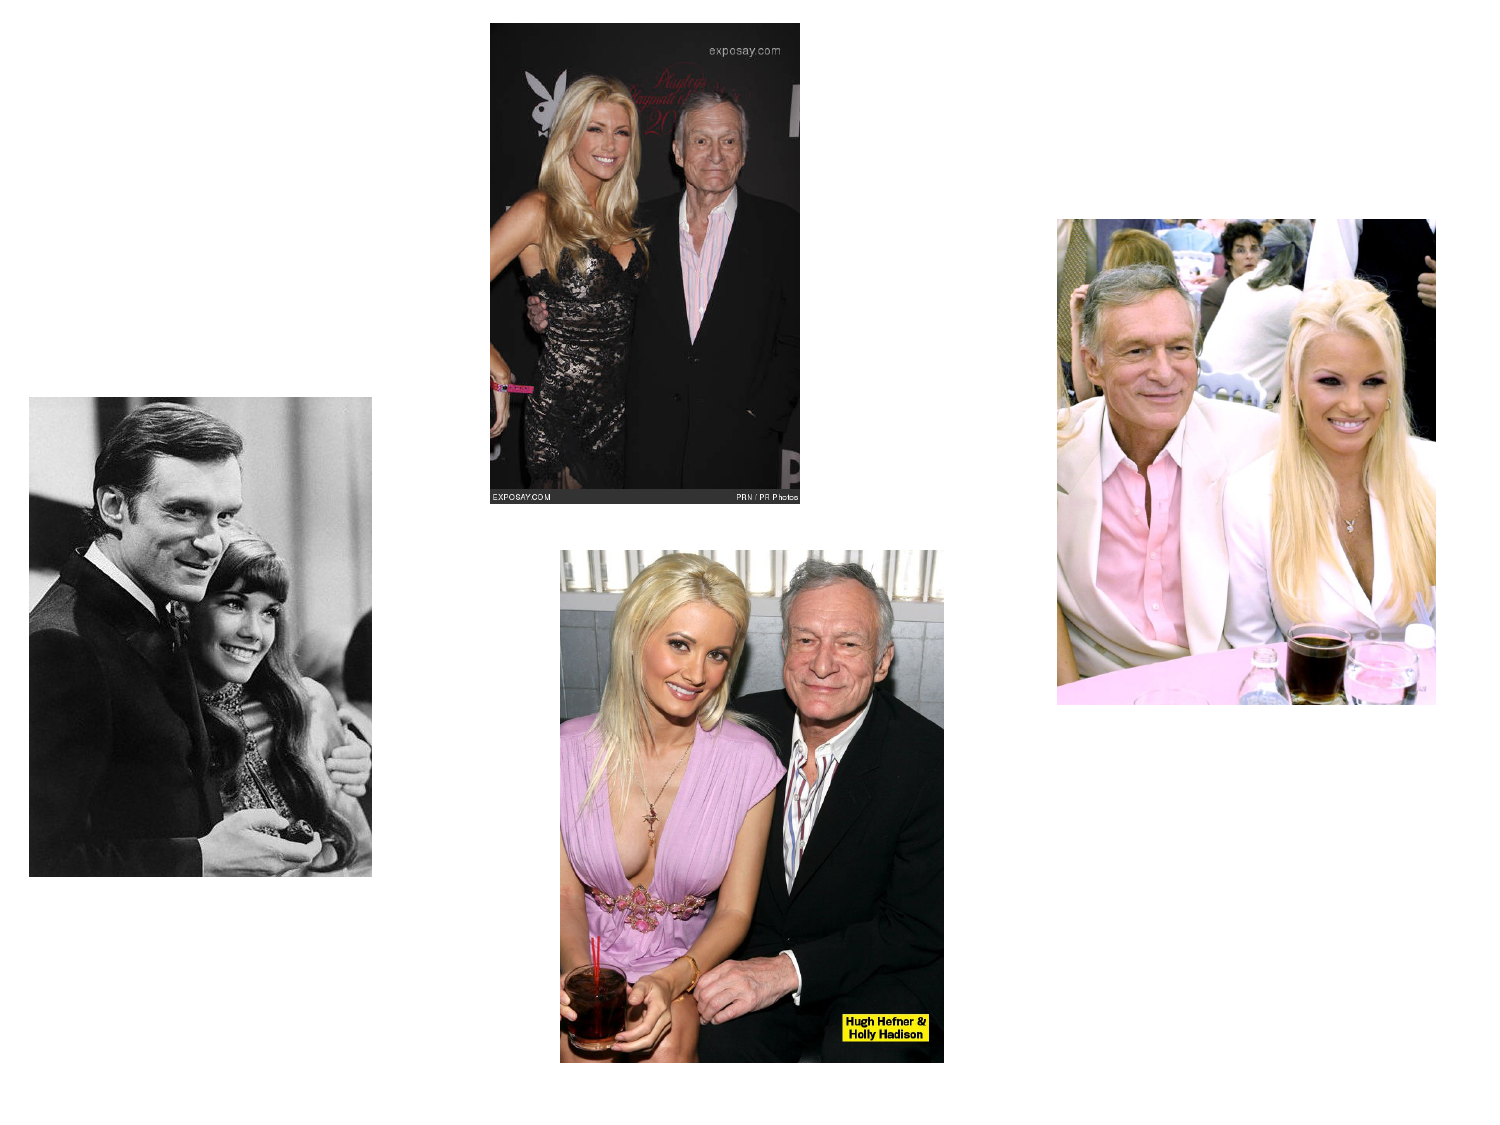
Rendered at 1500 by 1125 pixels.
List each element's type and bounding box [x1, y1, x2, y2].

picture [29, 397, 372, 877]
picture [1057, 219, 1436, 705]
picture [560, 550, 944, 1063]
picture [490, 23, 800, 504]
